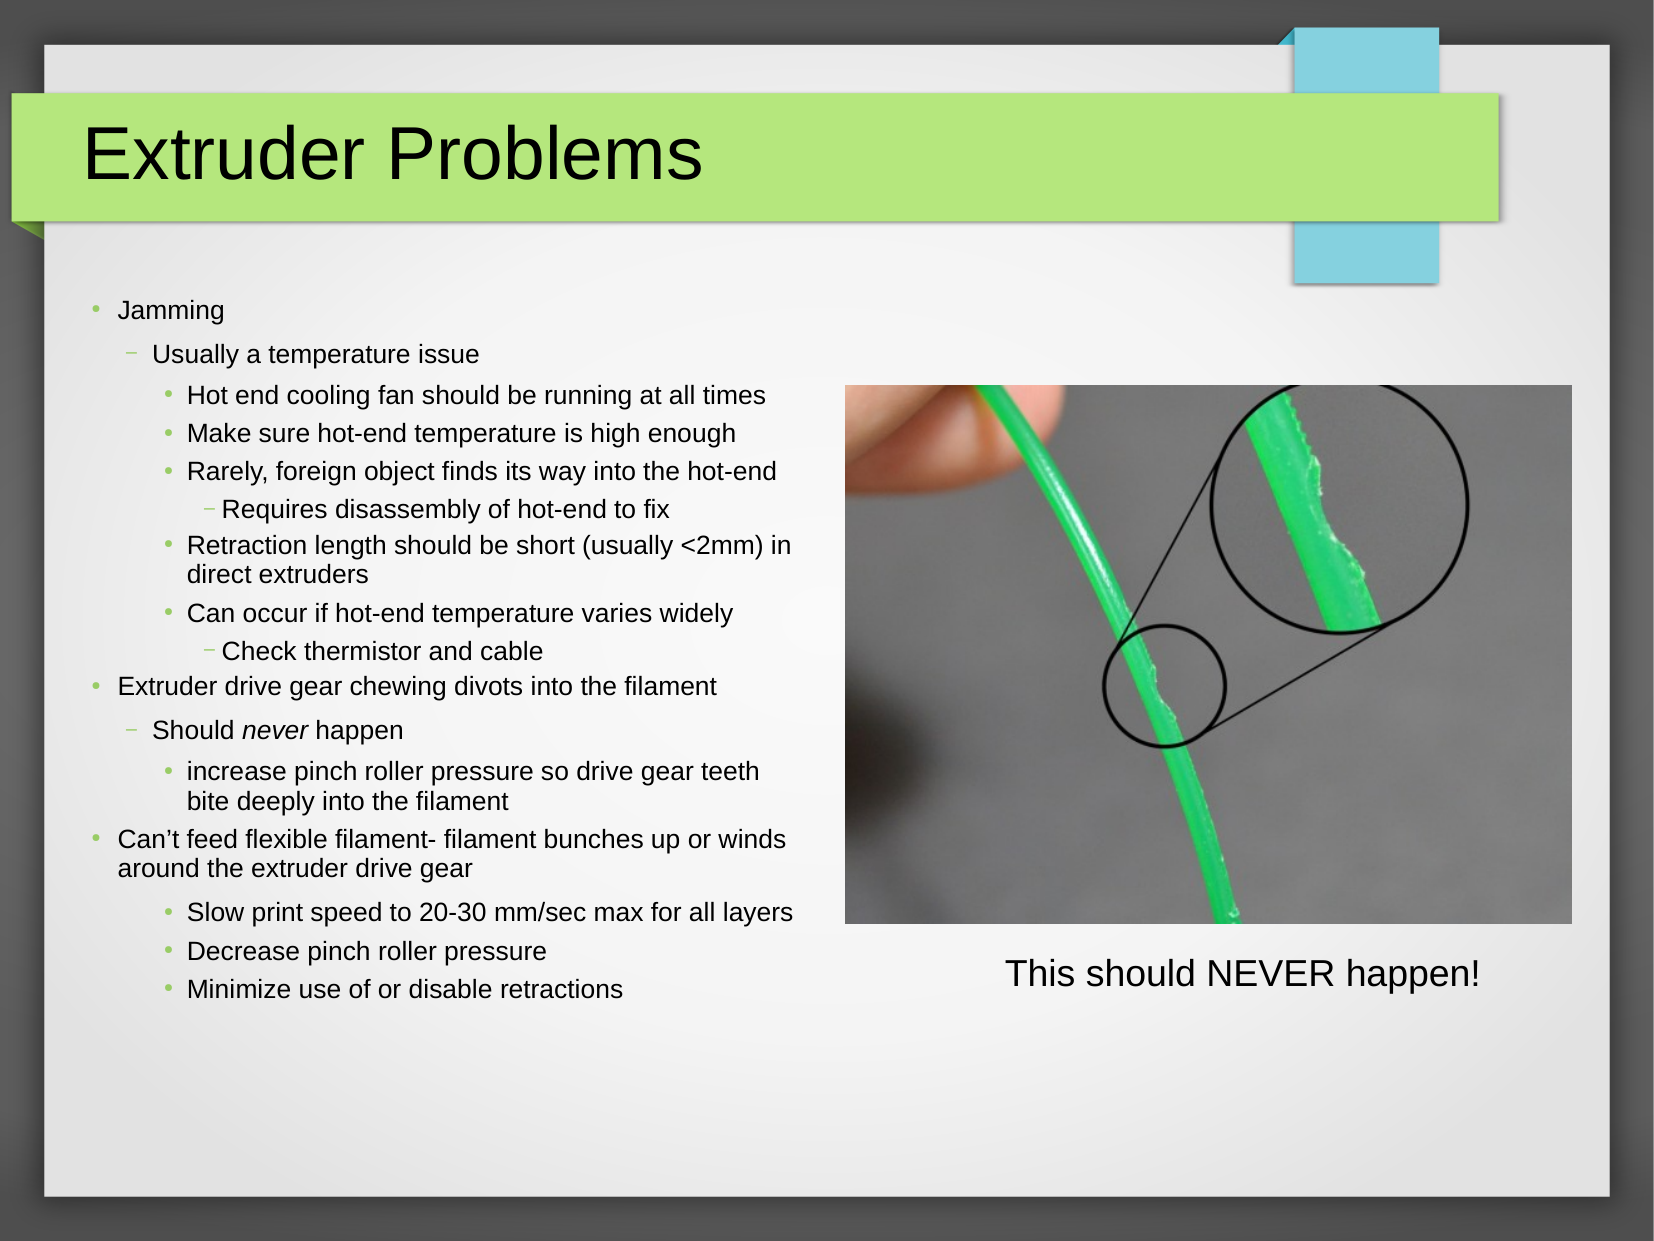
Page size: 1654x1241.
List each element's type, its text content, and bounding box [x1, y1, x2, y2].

picture [0, 0, 1654, 1241]
list Jamming Usually a temperature issue Hot end cooling fan should be running at all times Make sure hot-end temperature is high enough Rarely, foreign object finds its way into the hot-end Requires disassembly of hot-end to fix Retraction length should be short (usually <2mm) in direct extruders Can occur if hot-end temperature varies widely Check thermistor and cable Extruder drive gear chewing divots into the filament Should never happen increase pinch roller pressure so drive gear teeth bite deeply into the filament Can’t feed flexible filament- filament bunches up or winds around the extruder drive gear Slow print speed to 20-30 mm/sec max for all layers Decrease pinch roller pressure Minimize use of or disable retractions [82, 295, 809, 1015]
text_box This should NEVER happen! [990, 945, 1496, 1002]
title Extruder Problems [82, 94, 1264, 213]
